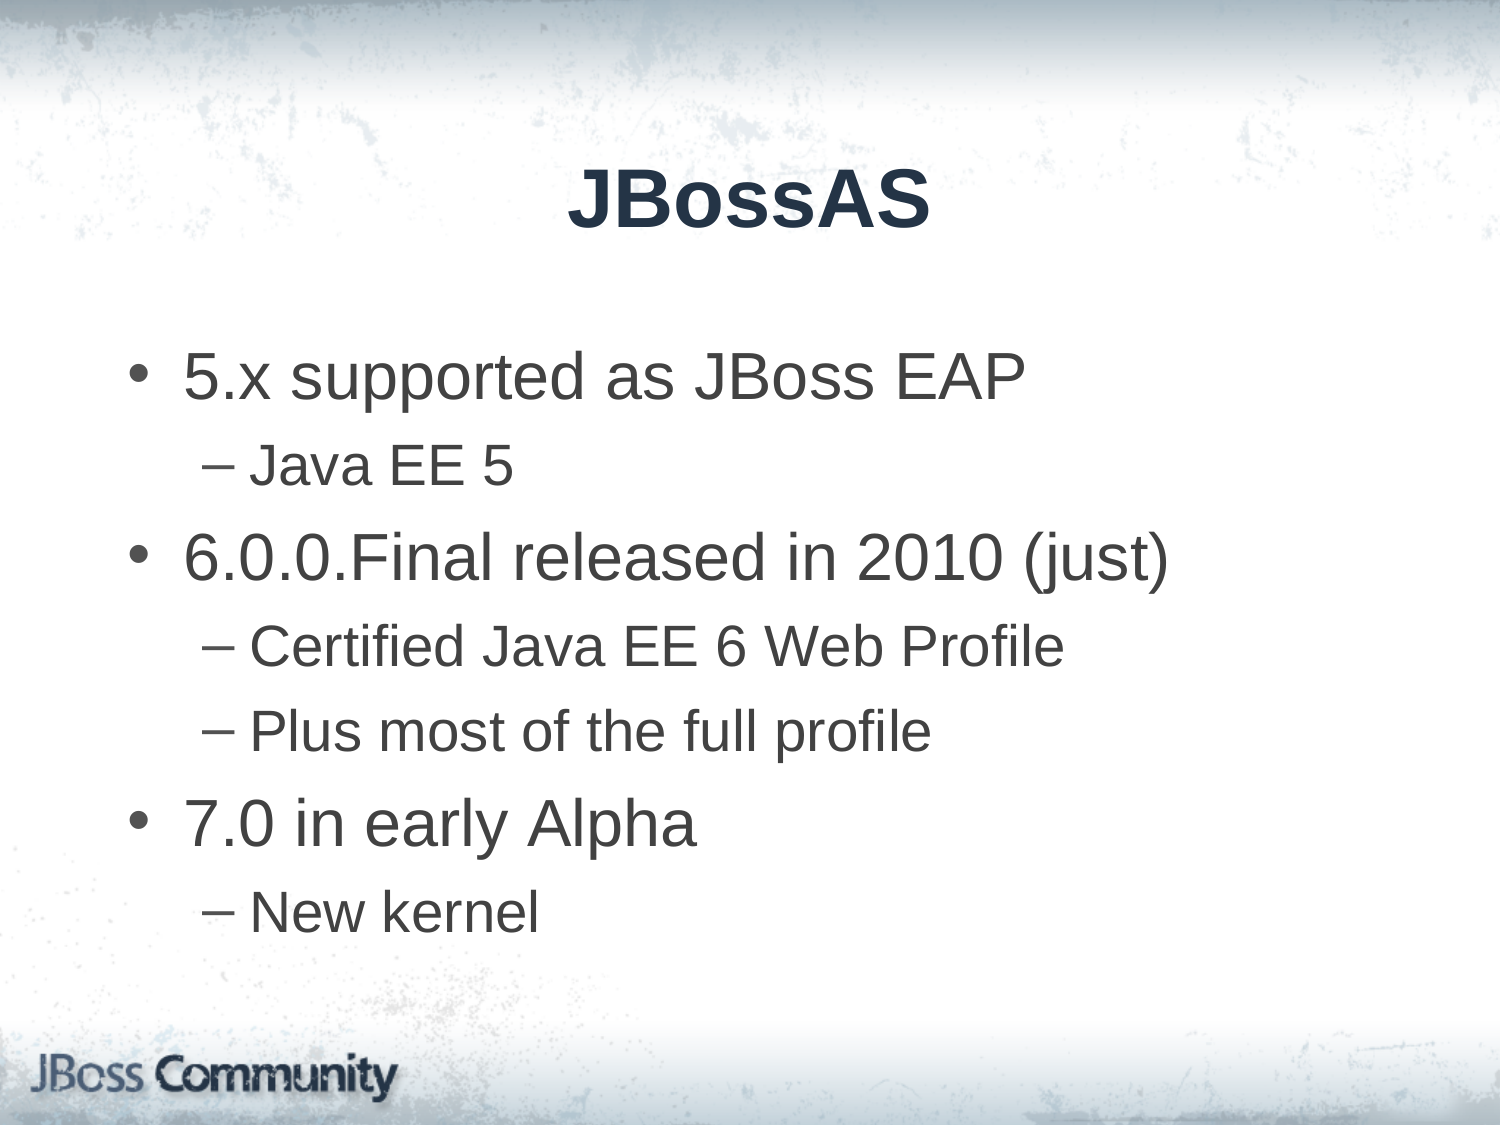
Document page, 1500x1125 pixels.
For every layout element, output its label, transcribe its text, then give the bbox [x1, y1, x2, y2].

picture [0, 0, 1500, 1125]
list 5.x supported as JBoss EAP Java EE 5 6.0.0.Final released in 2010 (just) Certified Java EE 6 Web Profile Plus most of the full profile 7.0 in early Alpha New kernel [112, 324, 1388, 1001]
title JBossAS [112, 68, 1388, 320]
